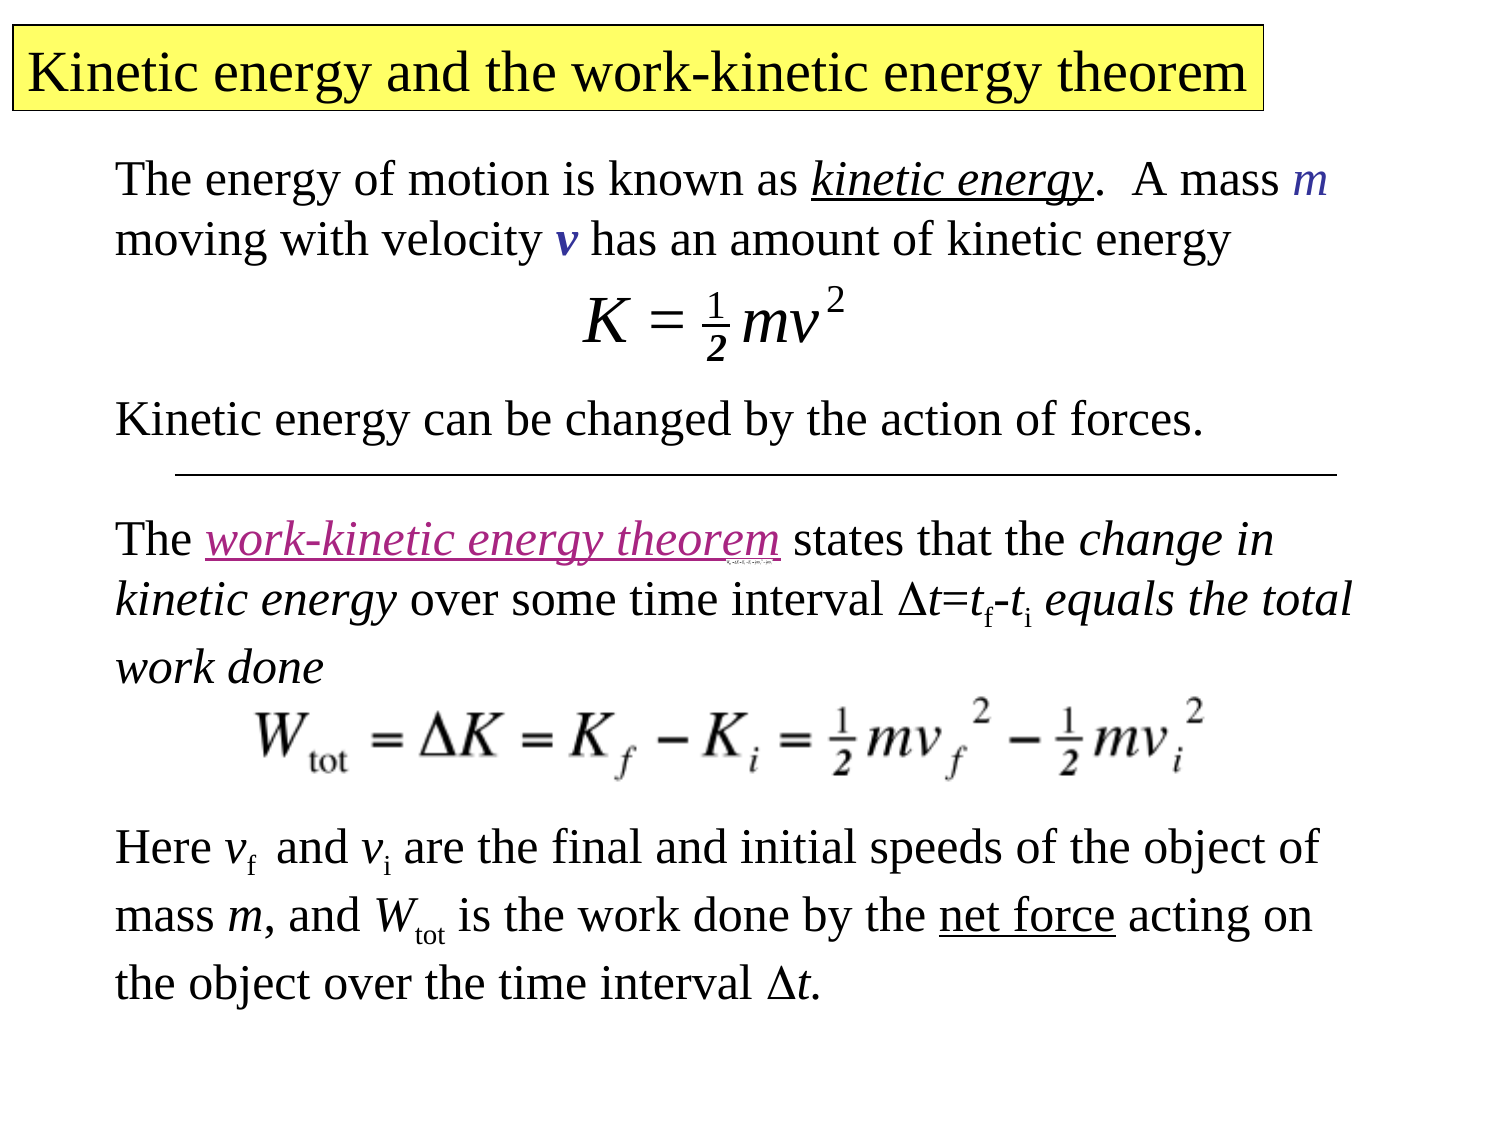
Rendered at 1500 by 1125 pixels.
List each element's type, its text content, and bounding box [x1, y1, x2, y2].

picture [246, 685, 1209, 788]
picture [726, 559, 773, 565]
text_box Kinetic energy and the work-kinetic energy theorem [13, 24, 1264, 111]
chart [575, 275, 874, 371]
text_box The energy of motion is known as kinetic energy. A mass m moving with velocity v has an amount of kinetic energy Kinetic energy can be changed by the action of forces. The work-kinetic energy theorem states that the change in kinetic energy over some time interval Δt=tf-ti equals the total work done Here vf and vi are the final and initial speeds of the object of mass m, and Wtot is the work done by the net force acting on the object over the time interval Δt. [99, 137, 1388, 1018]
